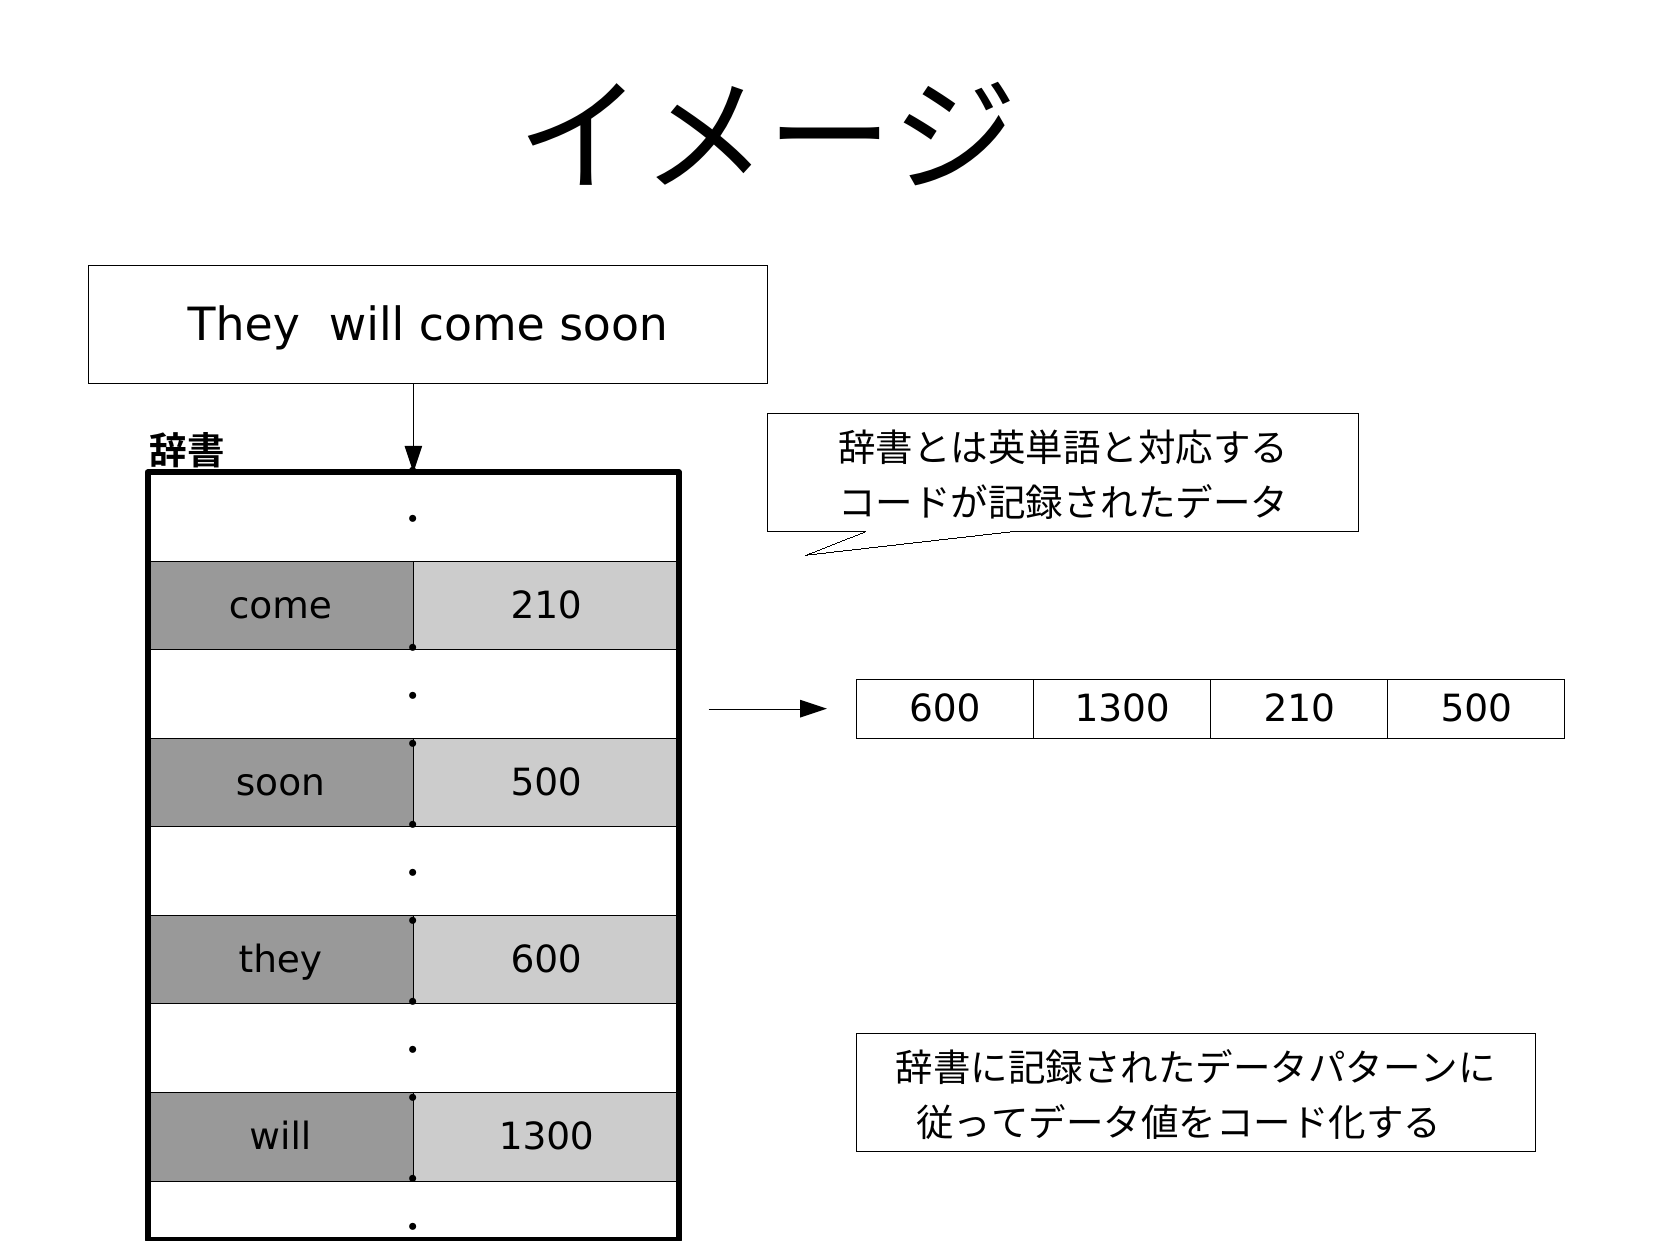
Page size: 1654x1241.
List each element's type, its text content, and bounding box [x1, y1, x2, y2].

text_box 600 [413, 916, 676, 1003]
text_box 辞書とは英単語と対応する コードが記録されたデータ [767, 413, 1359, 556]
text_box 210 [413, 561, 676, 649]
text_box 辞書 [118, 413, 325, 466]
text_box ・ ・ ・ [147, 649, 680, 739]
text_box 210 [1210, 679, 1387, 739]
text_box 辞書に記録されたデータパターンに 従ってデータ値をコード化する [856, 1033, 1536, 1152]
text_box ・ ・ ・ [147, 826, 680, 916]
text_box soon [151, 739, 413, 826]
text_box ・ ・ ・ [147, 1181, 680, 1241]
text_box 1300 [413, 1093, 676, 1181]
text_box They will come soon [88, 265, 768, 384]
text_box 500 [413, 739, 676, 826]
text_box they [151, 916, 413, 1003]
text_box 500 [1387, 679, 1565, 739]
text_box will [151, 1093, 413, 1181]
text_box イメージ [472, 29, 1182, 170]
text_box 1300 [1033, 679, 1210, 739]
text_box ・ ・ ・ [151, 475, 676, 561]
text_box 600 [856, 679, 1033, 739]
text_box ・ ・ ・ [147, 1003, 680, 1093]
text_box come [151, 561, 413, 649]
